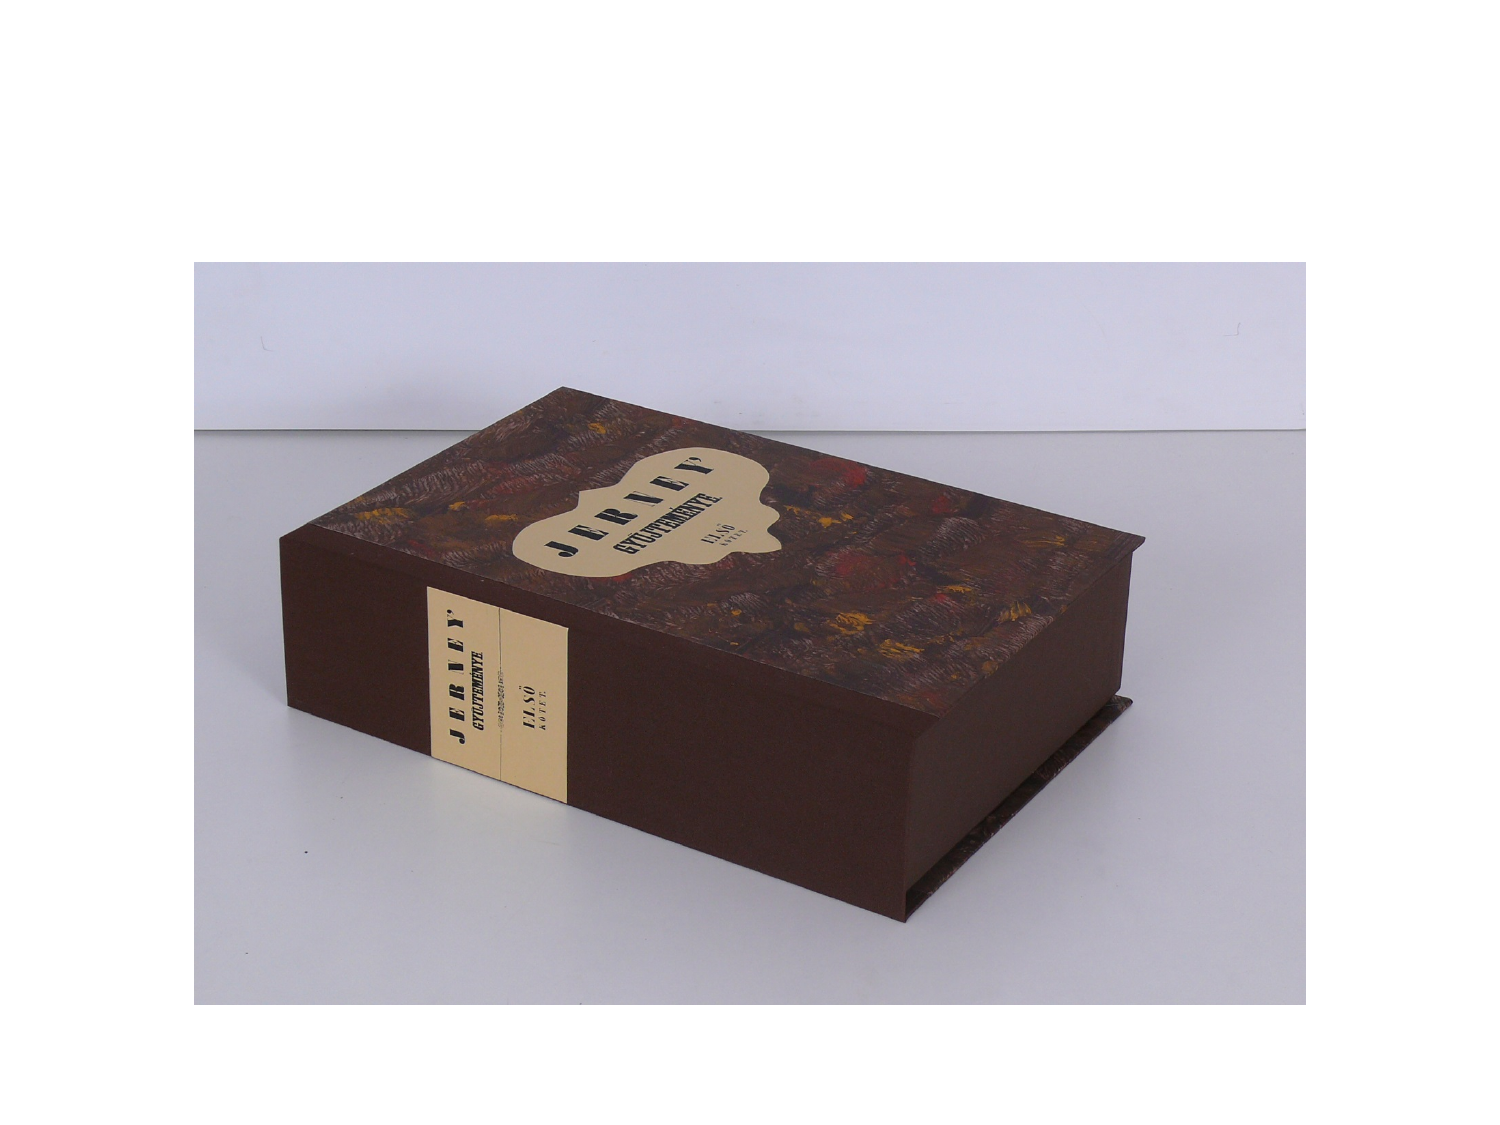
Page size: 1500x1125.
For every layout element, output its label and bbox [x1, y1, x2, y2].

picture [194, 262, 1306, 1005]
